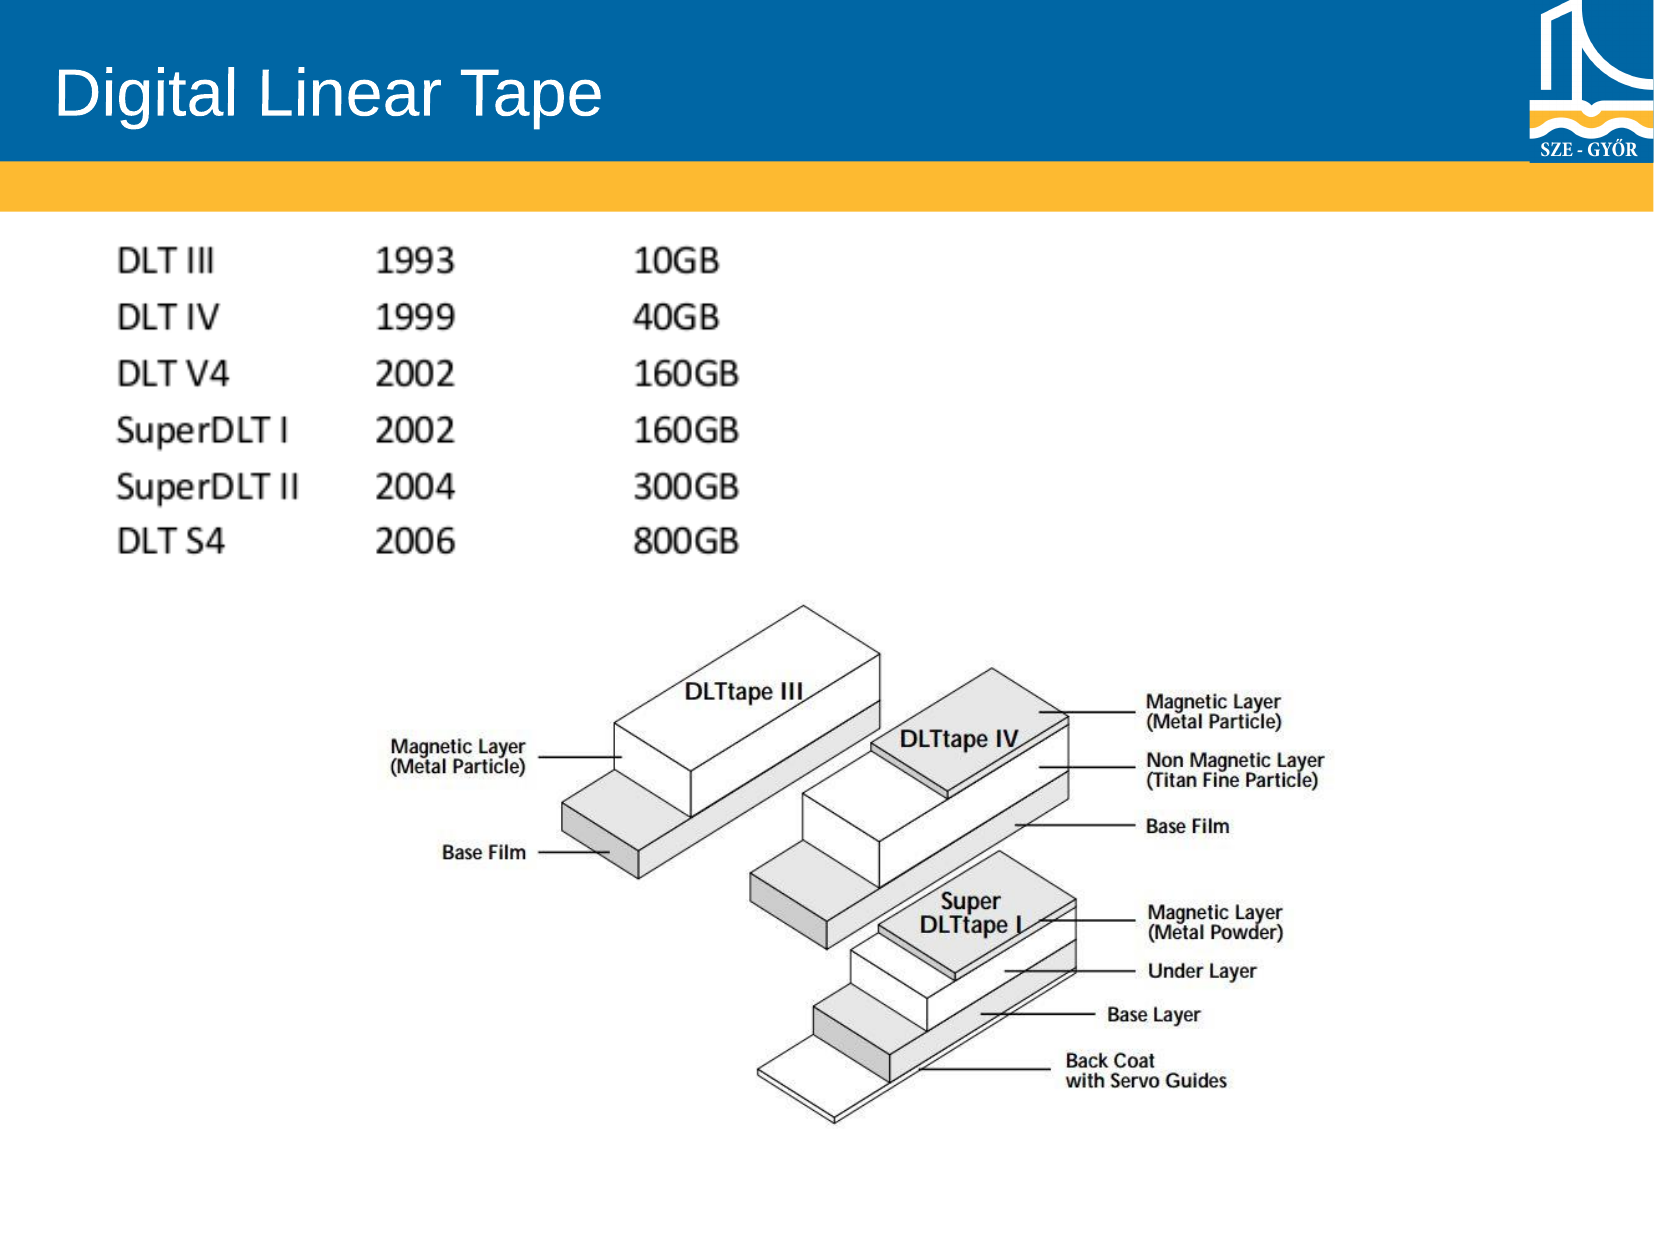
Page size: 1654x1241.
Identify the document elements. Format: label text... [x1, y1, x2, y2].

picture [1529, 0, 1654, 163]
text_box Digital Linear Tape [34, 48, 1524, 144]
picture [82, 228, 1335, 1130]
